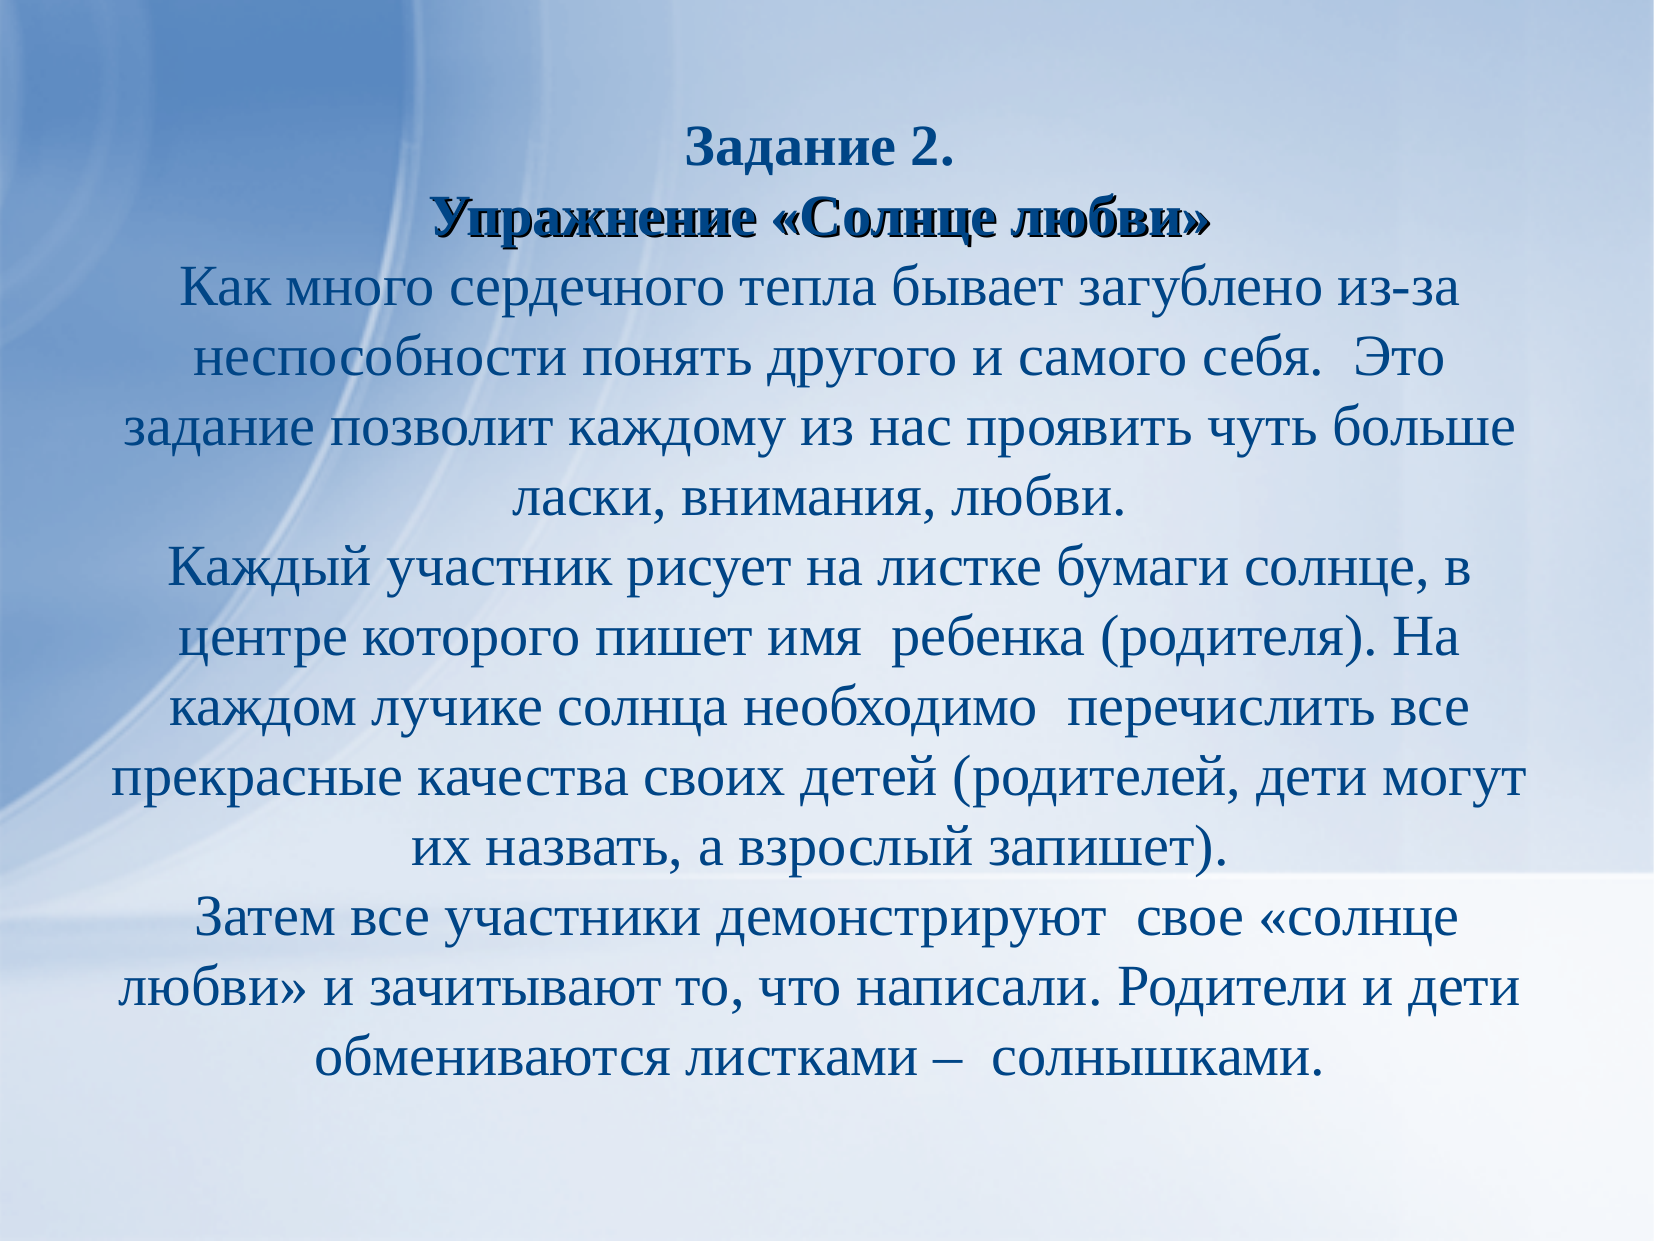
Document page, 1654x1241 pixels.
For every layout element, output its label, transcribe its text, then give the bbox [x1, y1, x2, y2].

title Задание 2. Упражнение «Солнце любви» Как много сердечного тепла бывает загублено из-за неспособности понять другого и самого себя. Это задание позволит каждому из нас проявить чуть больше ласки, внимания, любви. Каждый участник рисует на листке бумаги солнце, в центре которого пишет имя ребенка (родителя). На каждом лучике солнца необходимо перечислить все прекрасные качества своих детей (родителей, дети могут их назвать, а взрослый запишет). Затем все участники демонстрируют свое «солнце любви» и зачитывают то, что написали. Родители и дети обмениваются листками – солнышками. [77, 48, 1563, 1146]
picture [0, 0, 1654, 1241]
